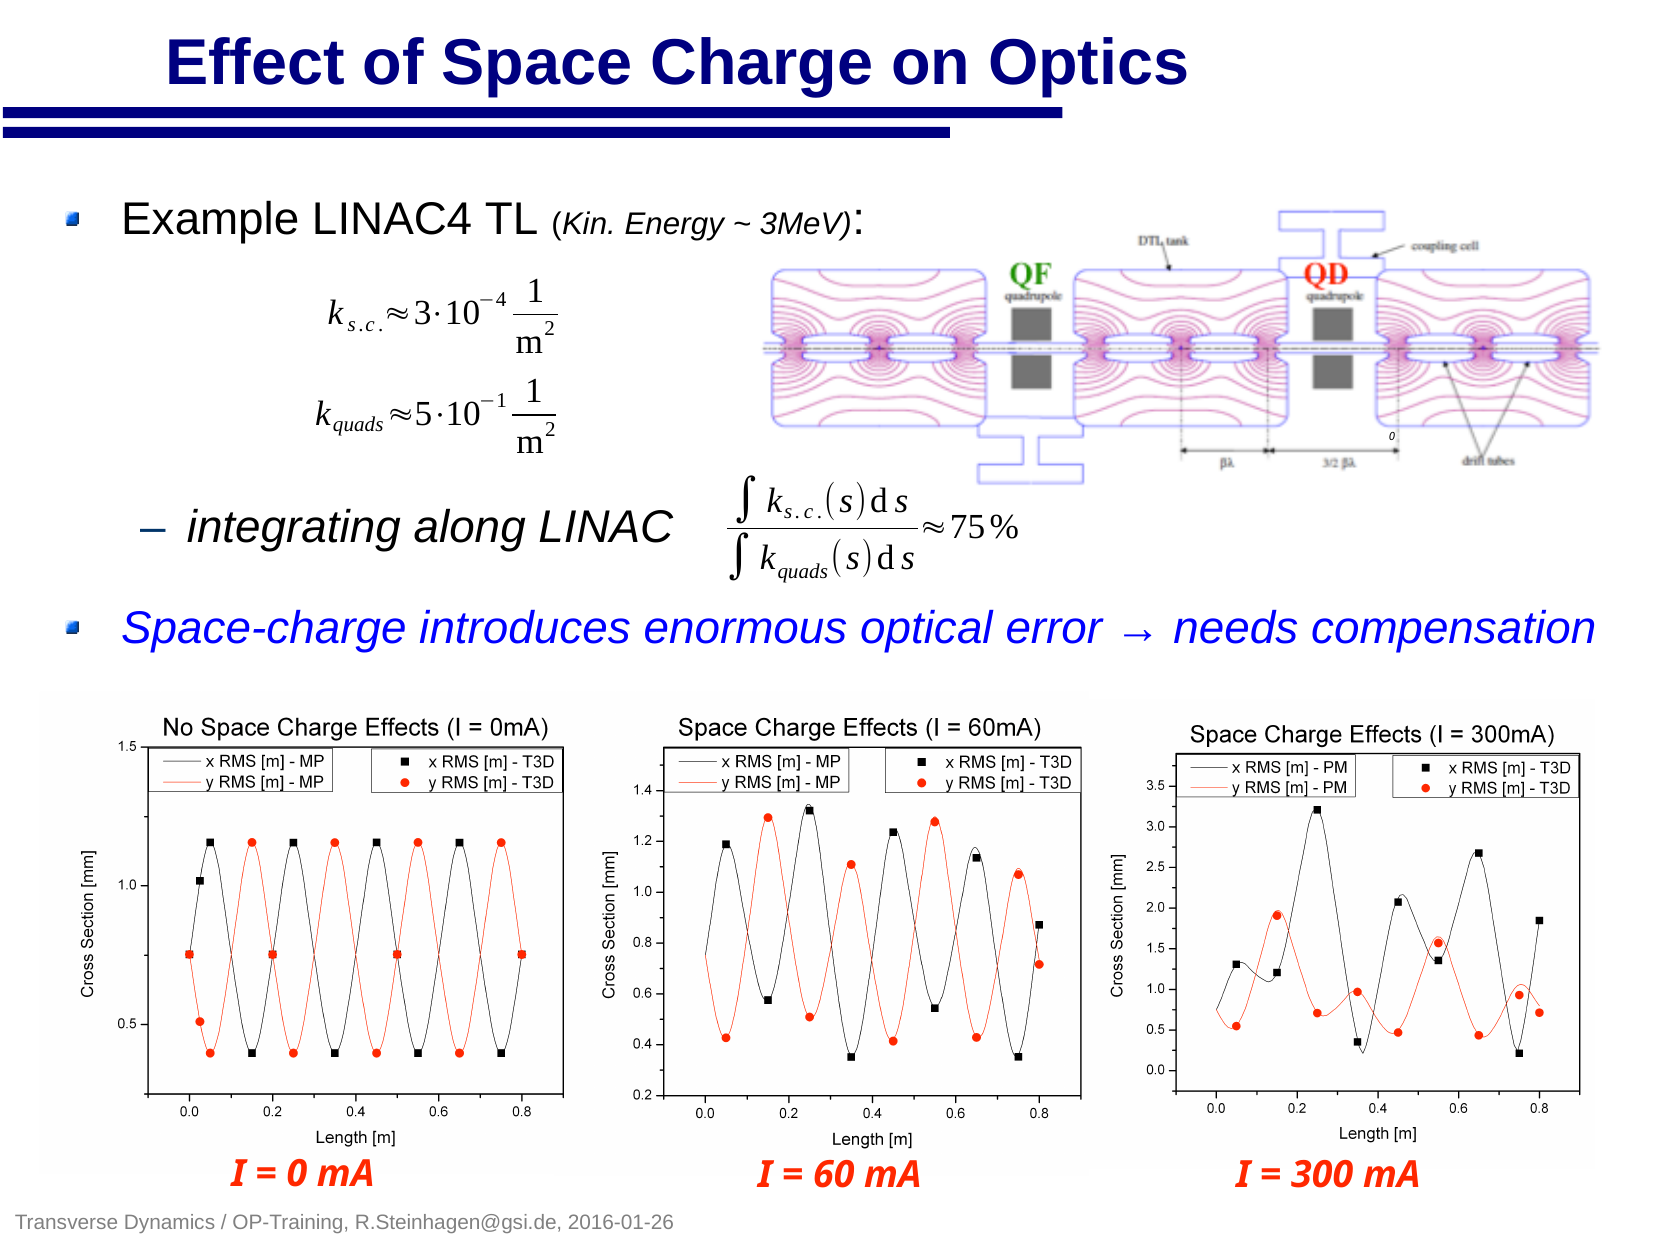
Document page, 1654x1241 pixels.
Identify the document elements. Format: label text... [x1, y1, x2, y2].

chart [318, 271, 568, 361]
title Effect of Space Charge on Optics [165, 0, 1323, 124]
text_box 0 [1389, 428, 1397, 442]
text_box I = 60 mA [757, 1147, 1017, 1200]
text_box I = 0 mA [231, 1146, 460, 1199]
chart [306, 372, 567, 461]
picture [39, 691, 1089, 1176]
chart [715, 472, 1028, 585]
list Example LINAC4 TL (Kin. Energy ~ 3MeV): integrating along LINAC Space-charge introduces enormous optical error → needs compensation [65, 192, 1628, 1205]
